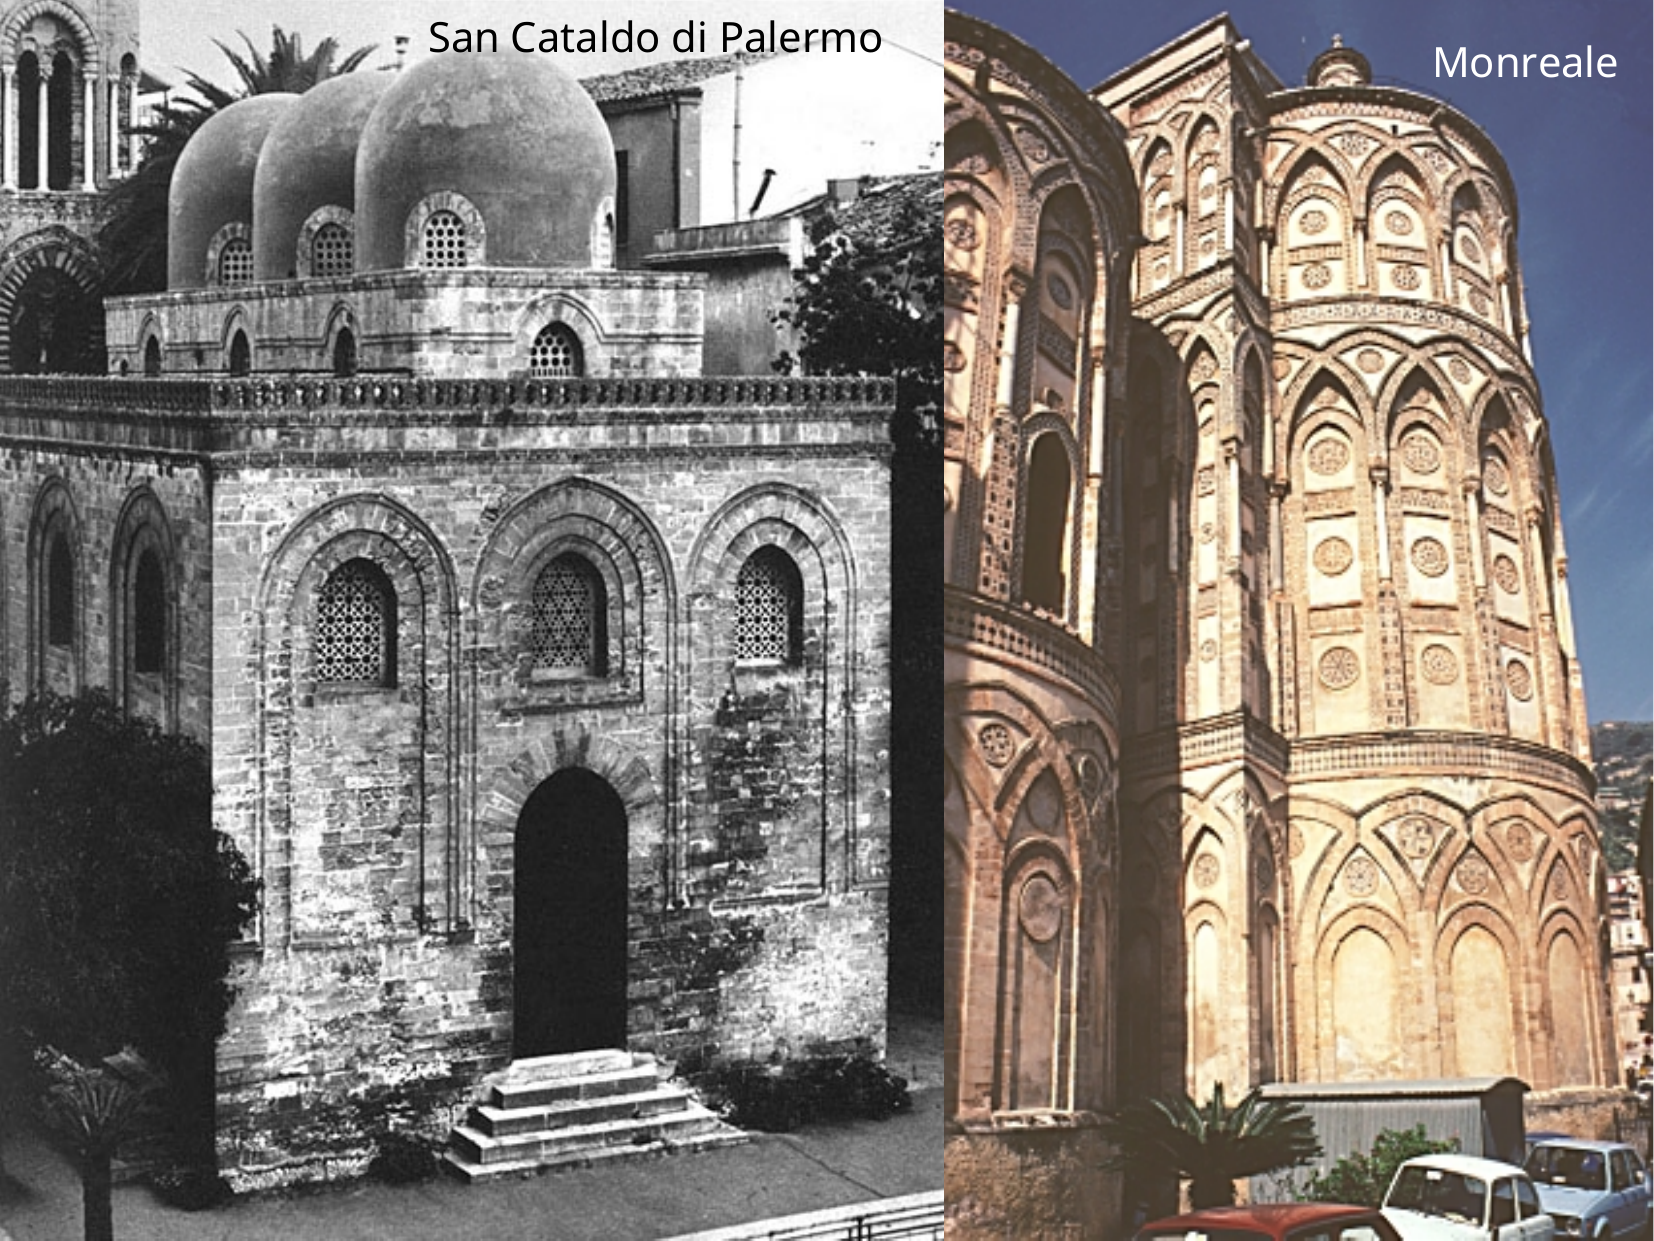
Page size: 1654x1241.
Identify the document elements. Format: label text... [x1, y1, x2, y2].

text_box Monreale [1417, 25, 1642, 91]
picture [0, 0, 1654, 1241]
text_box San Cataldo di Palermo [413, 0, 927, 66]
